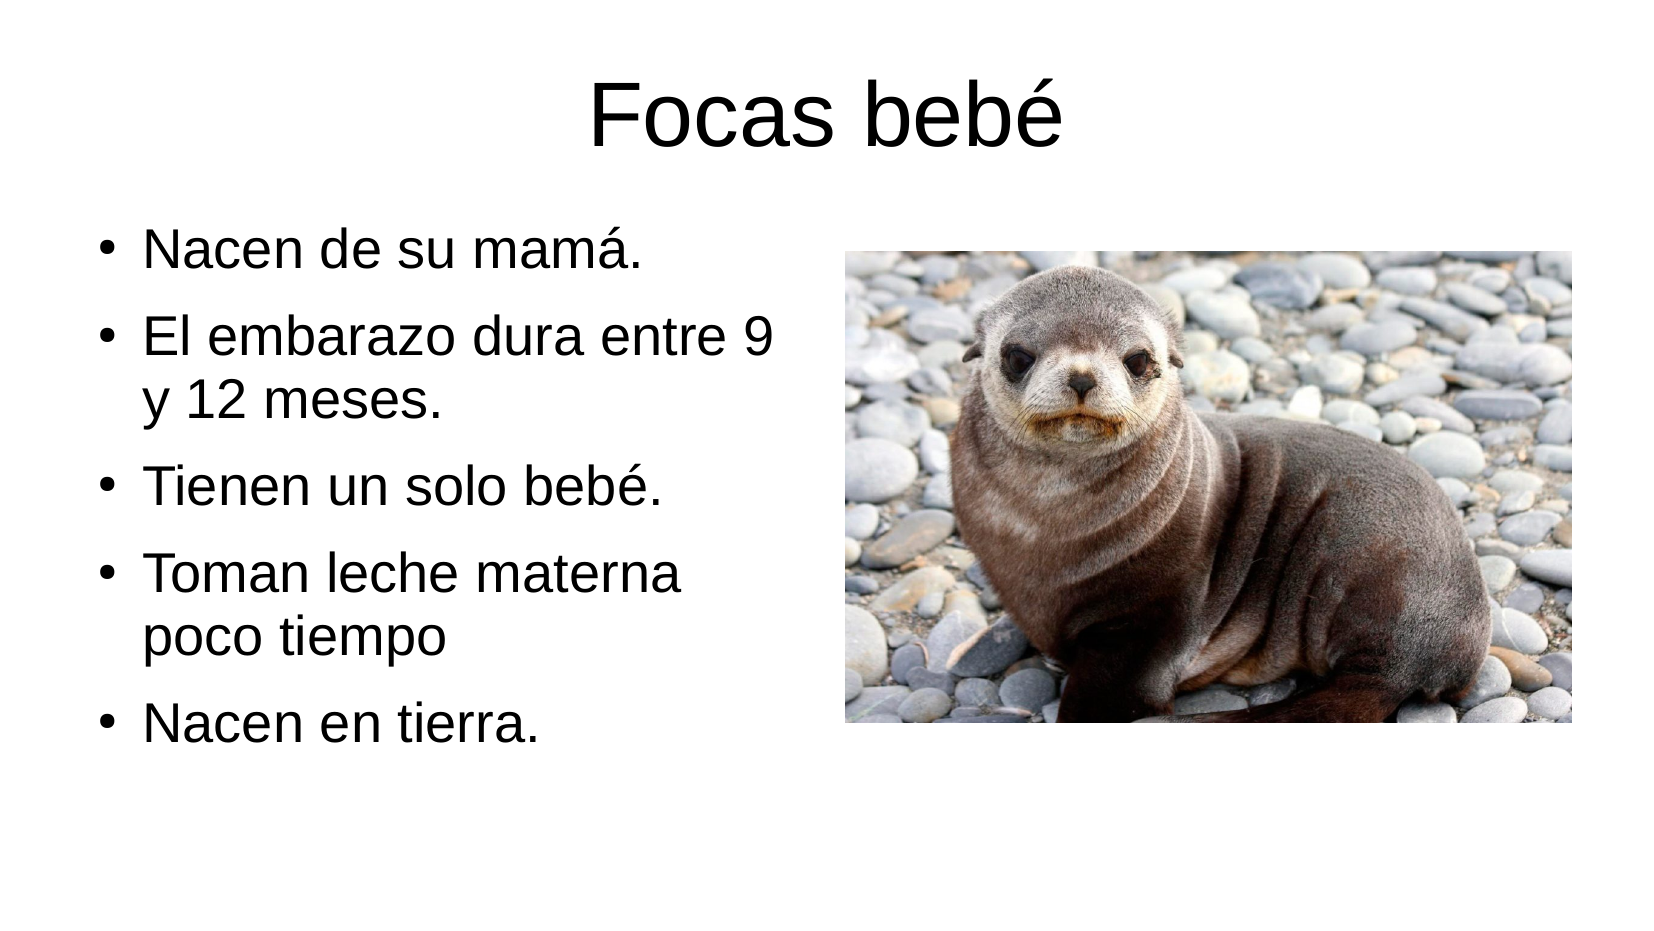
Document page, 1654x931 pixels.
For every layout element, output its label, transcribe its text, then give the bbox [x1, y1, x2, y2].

title Focas bebé [82, 37, 1571, 193]
list Nacen de su mamá. El embarazo dura entre 9 y 12 meses. Tienen un solo bebé. Toman leche materna poco tiempo Nacen en tierra. [82, 217, 809, 758]
picture [845, 251, 1572, 724]
